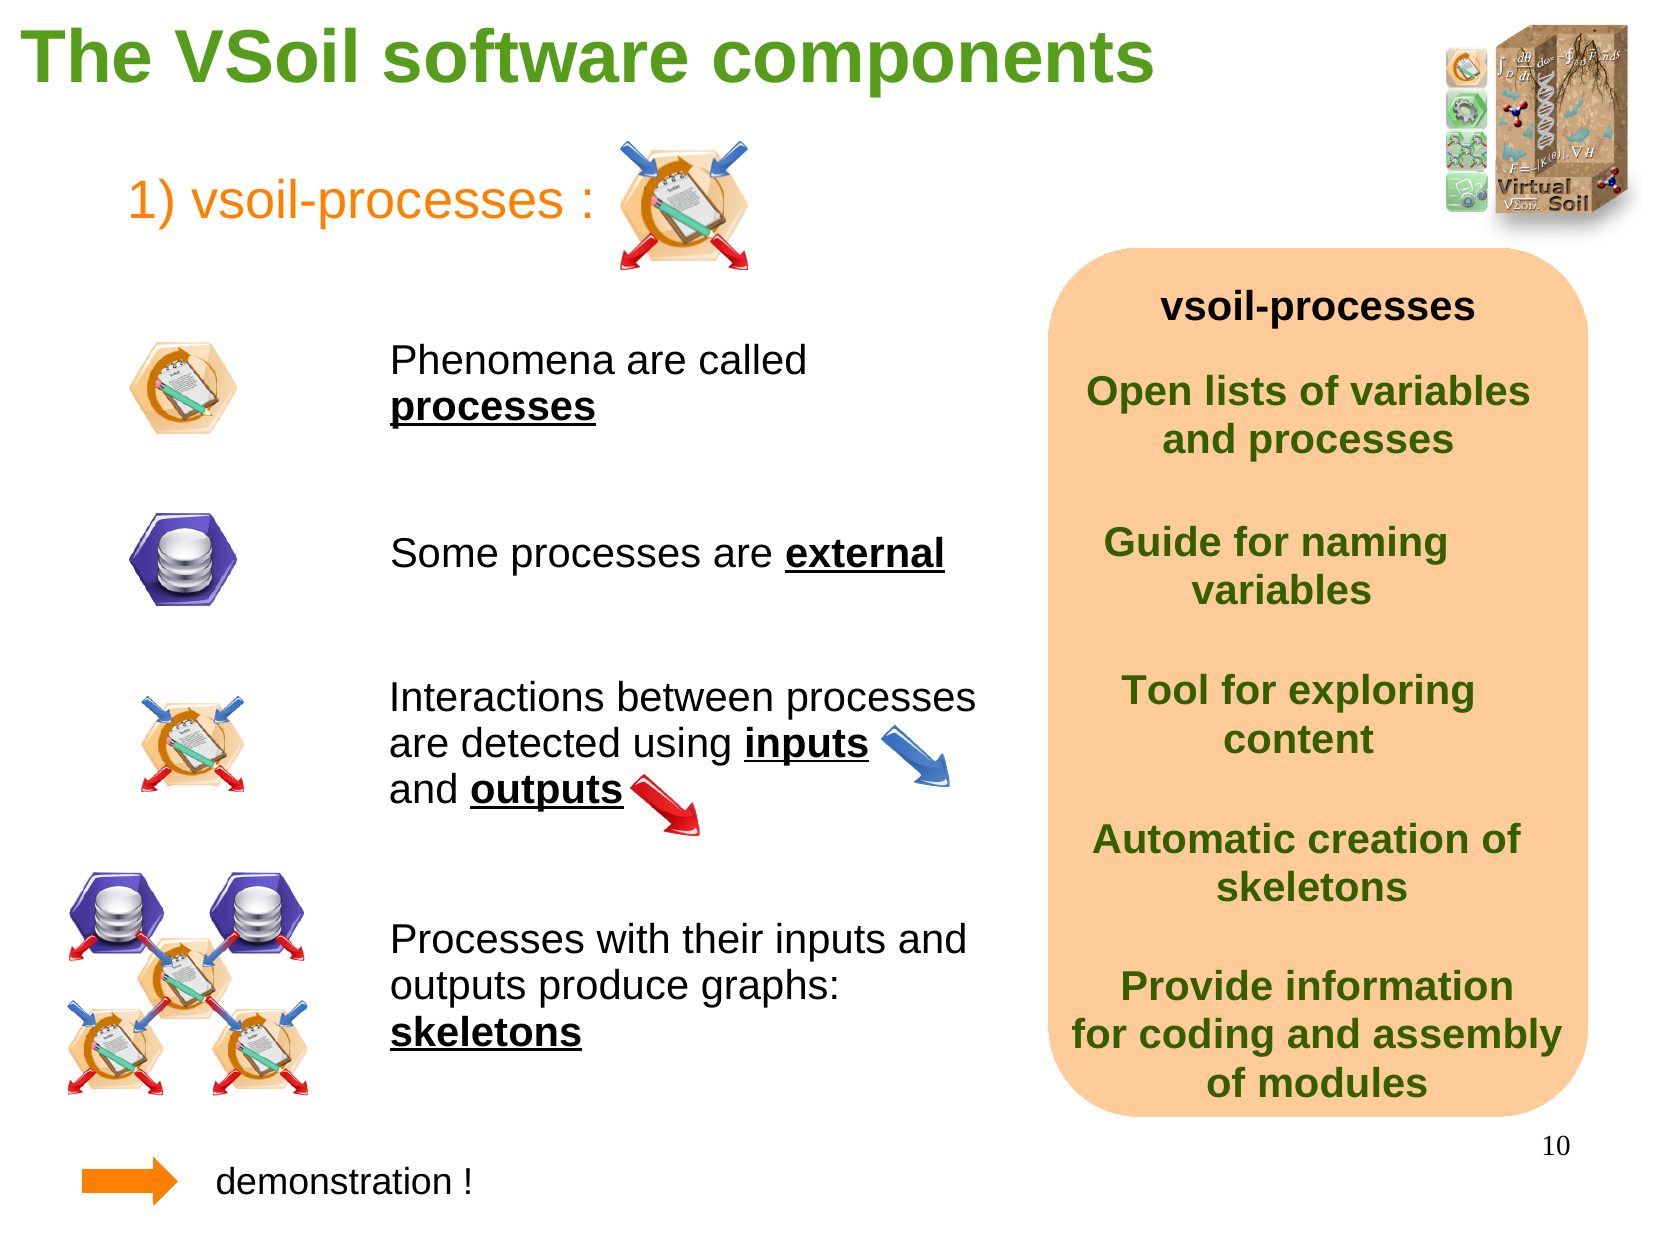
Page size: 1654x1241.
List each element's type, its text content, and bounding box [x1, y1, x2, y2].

text_box demonstration ! [200, 1153, 532, 1217]
text_box Interactions between processes are detected using inputs and outputs [318, 673, 993, 860]
text_box Processes with their inputs and outputs produce graphs: skeletons [318, 915, 1019, 1072]
picture [129, 505, 237, 613]
text_box Open lists of variables and processes [1071, 358, 1595, 473]
text_box Automatic creation of skeletons [1077, 807, 1583, 920]
picture [141, 696, 244, 792]
text_box Tool for exploring content [1106, 658, 1553, 771]
picture [129, 334, 237, 441]
text_box Some processes are external [307, 530, 1048, 597]
picture [67, 862, 308, 1102]
text_box Guide for naming variables [1088, 510, 1540, 622]
picture [881, 725, 950, 790]
picture [630, 774, 700, 839]
text_box vsoil-processes [1048, 248, 1588, 1062]
text_box [82, 1157, 178, 1205]
picture [1409, 0, 1642, 260]
title 1) vsoil-processes : [109, 169, 615, 230]
text_box Phenomena are called processes [318, 336, 1019, 432]
text_box The VSoil software components [5, 7, 1276, 107]
picture [620, 141, 748, 270]
text_box Provide information for coding and assembly of modules [1056, 954, 1598, 1164]
